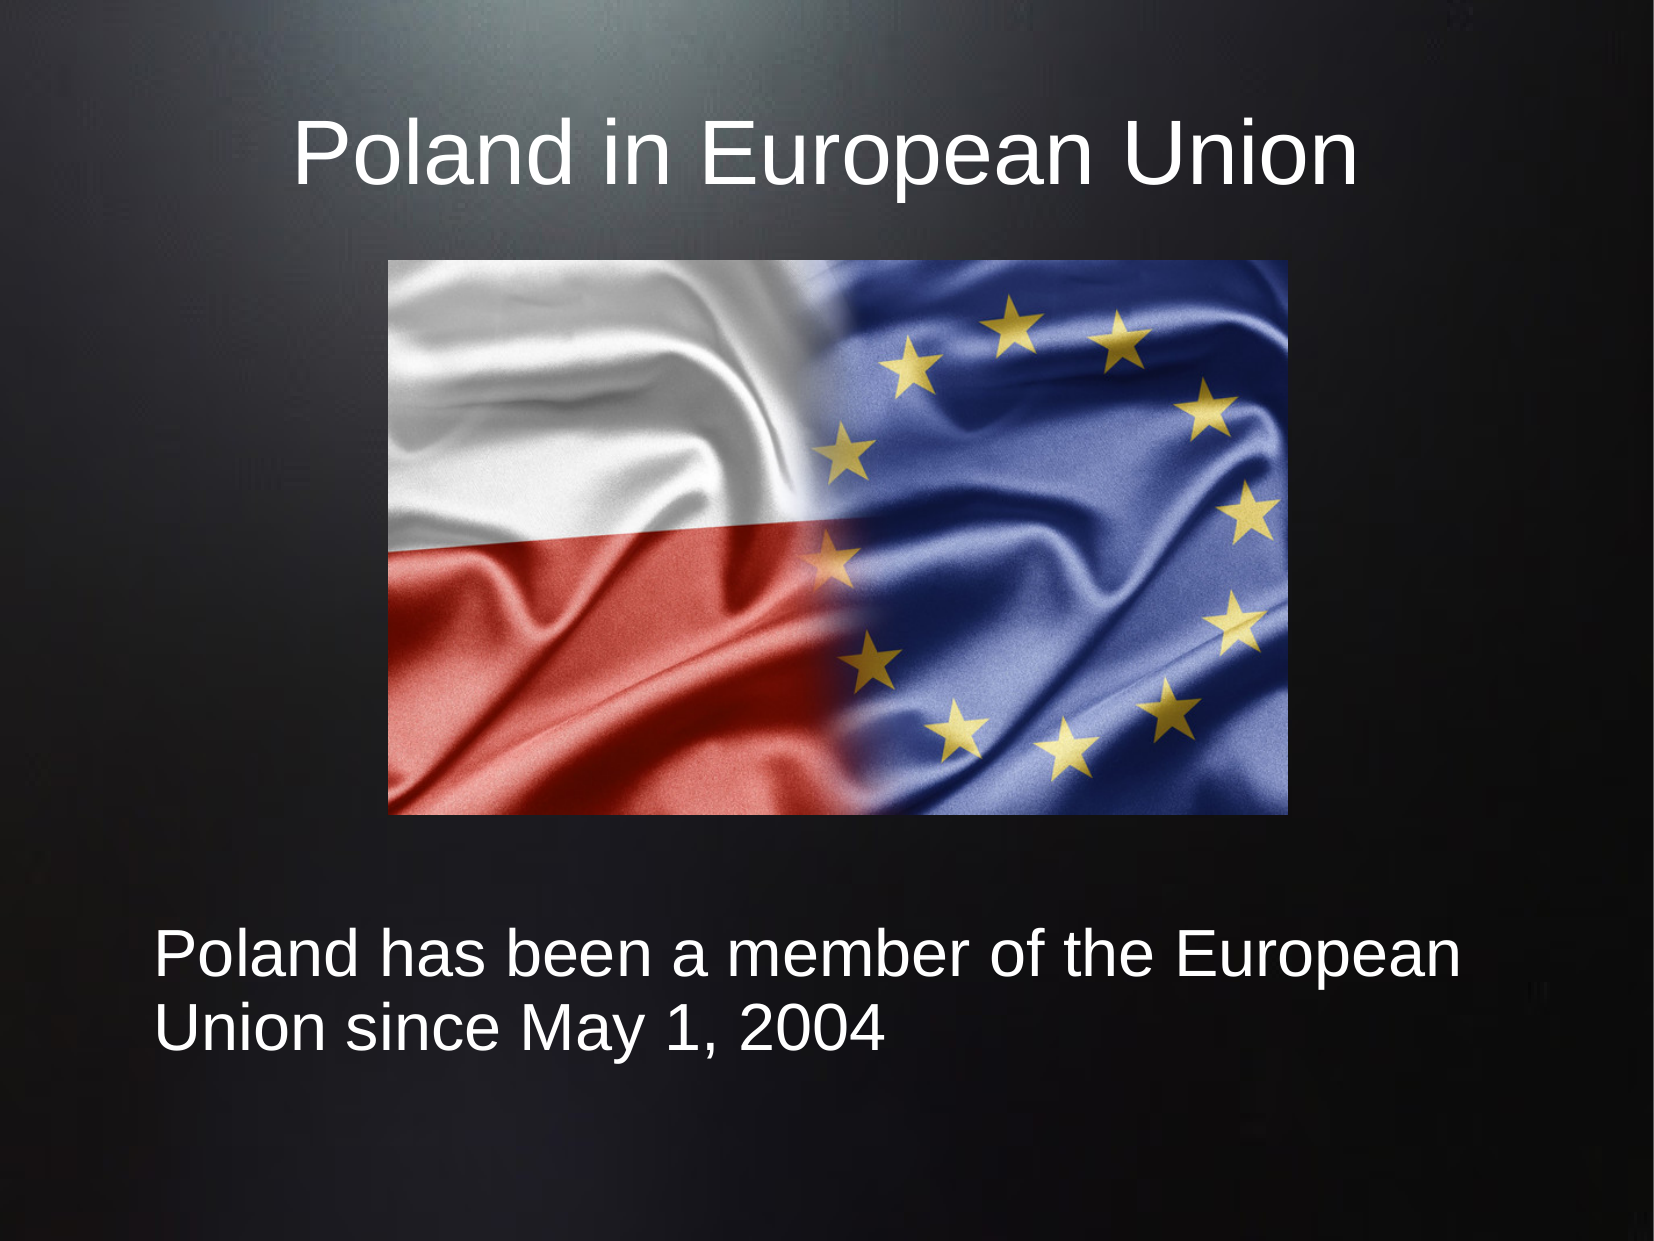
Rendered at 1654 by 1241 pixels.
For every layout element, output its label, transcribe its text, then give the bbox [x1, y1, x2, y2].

title Poland in European Union [82, 49, 1571, 257]
picture [0, 0, 1654, 1241]
list Poland has been a member of the European Union since May 1, 2004 [82, 290, 1571, 1109]
